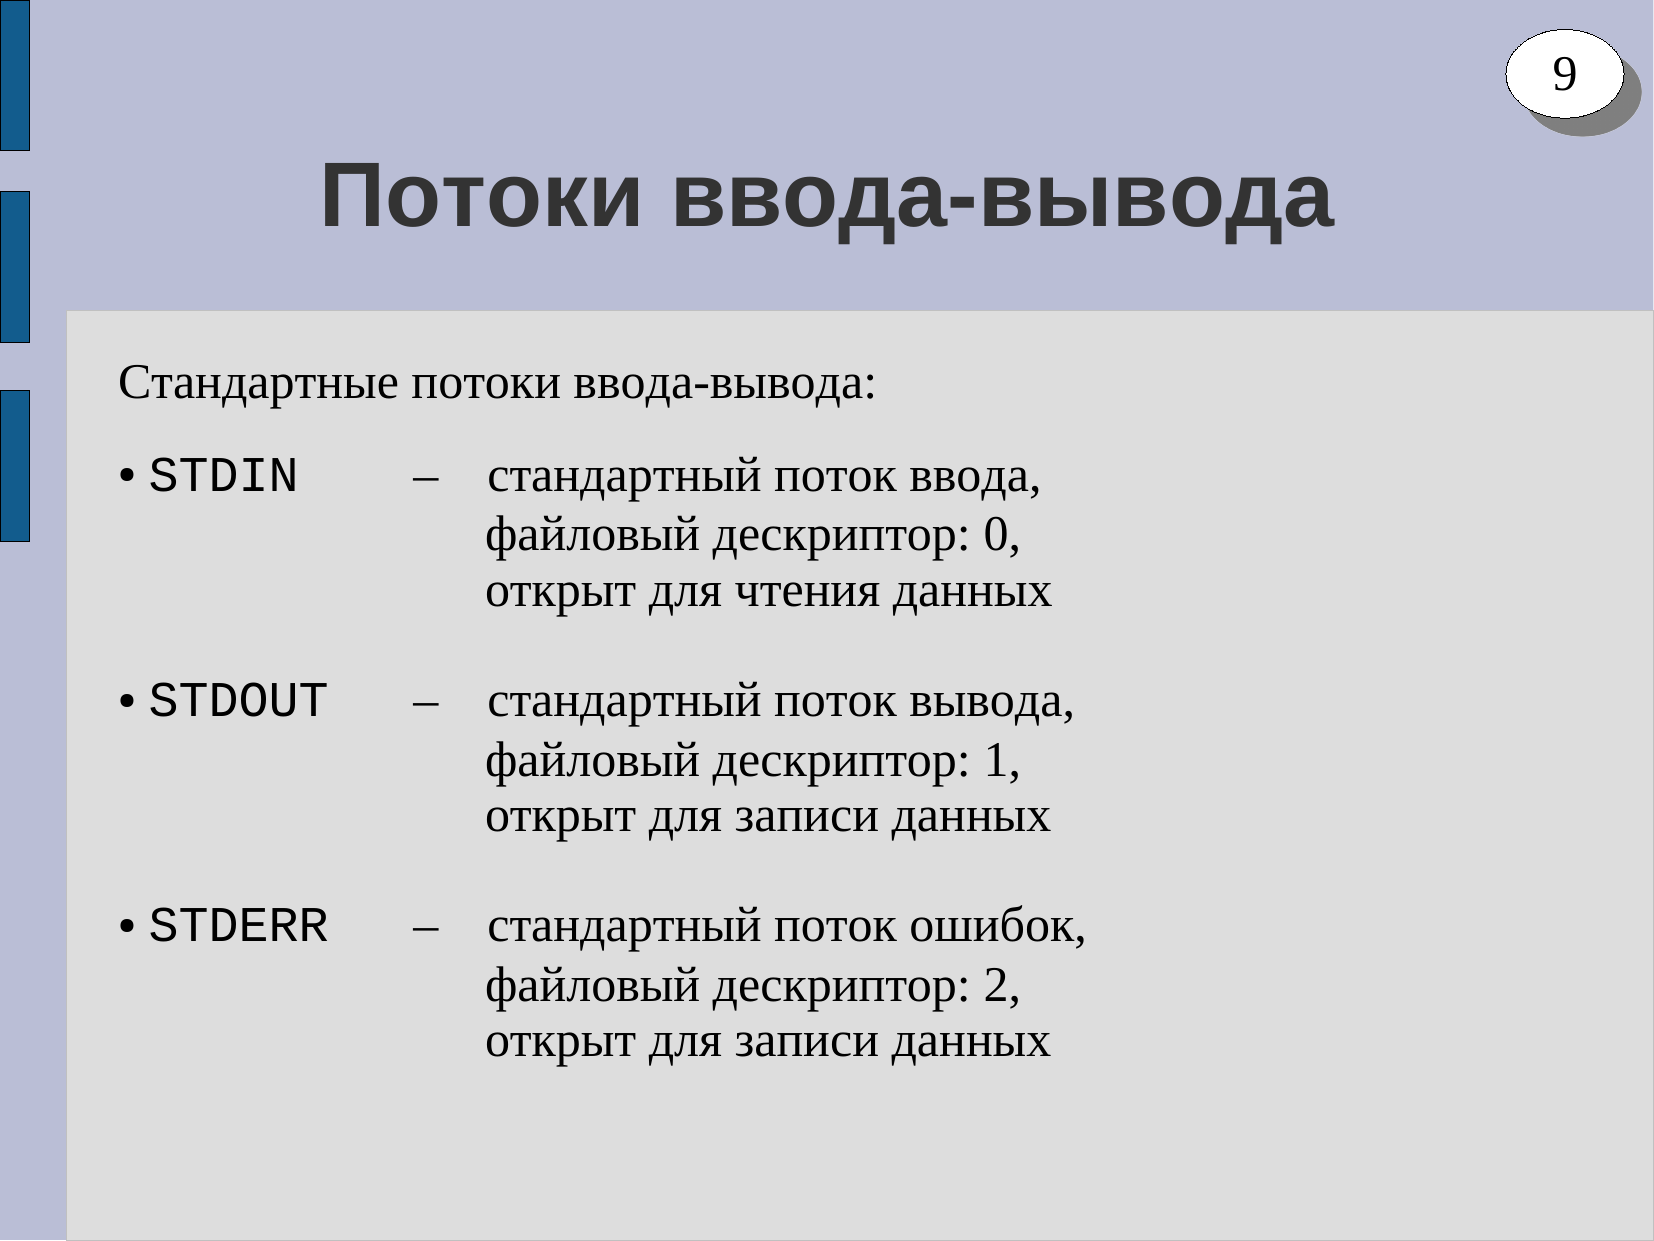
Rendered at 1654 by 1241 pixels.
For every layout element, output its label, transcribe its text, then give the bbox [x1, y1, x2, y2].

text_box Стандартные потоки ввода-вывода: STDIN – стандартный поток ввода, файловый дескриптор: 0, открыт для чтения данных STDOUT – стандартный поток вывода, файловый дескриптор: 1, открыт для записи данных STDERR – стандартный поток ошибок, файловый дескриптор: 2, открыт для записи данных [118, 354, 1088, 1123]
text_box 9 [1505, 29, 1625, 119]
title Потоки ввода-вывода [121, 91, 1534, 299]
